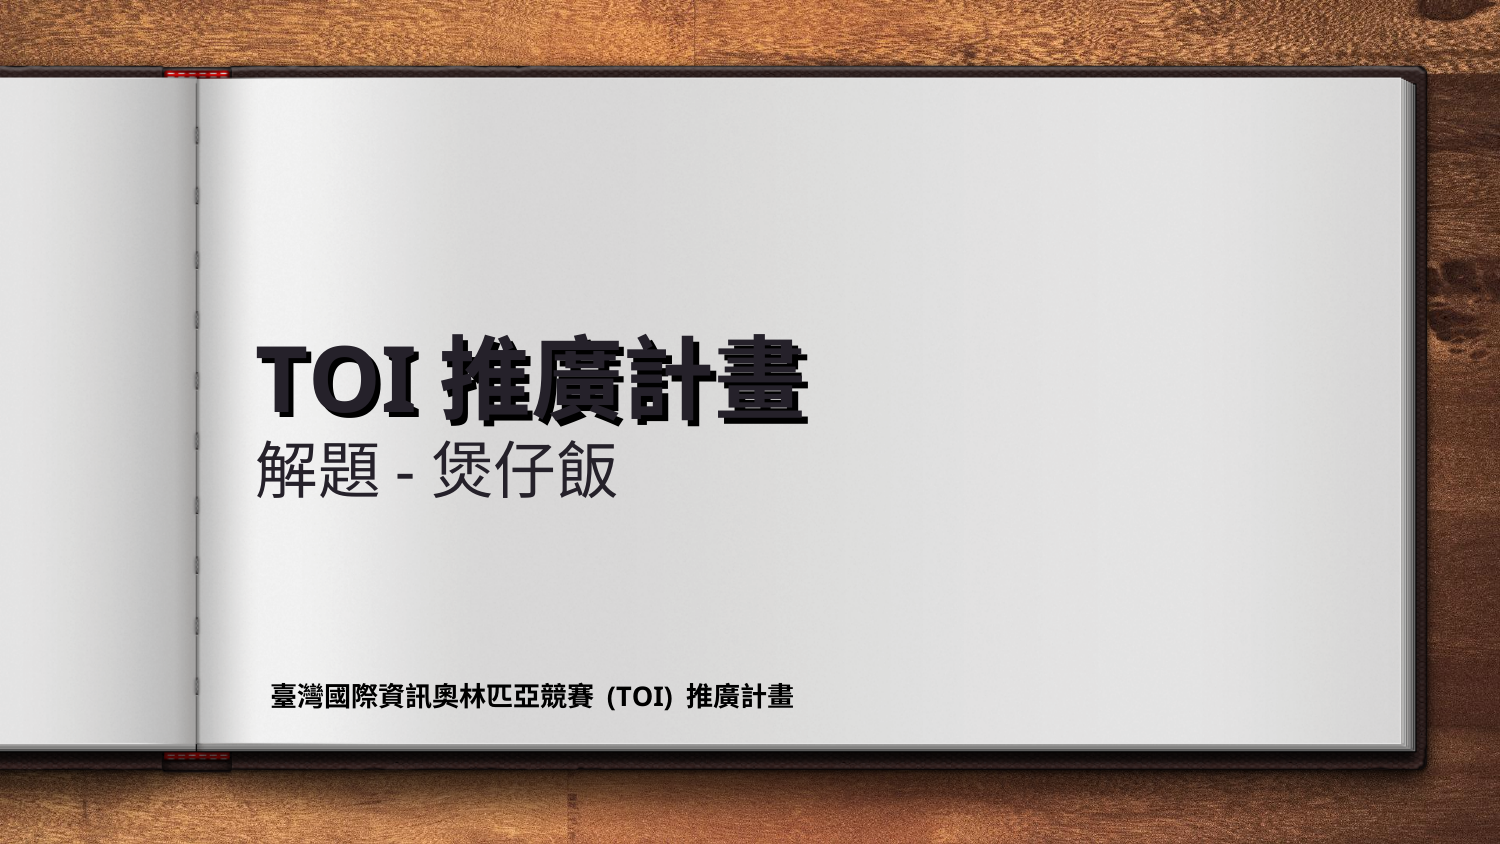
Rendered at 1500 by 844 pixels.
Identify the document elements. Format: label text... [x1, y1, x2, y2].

title TOI推廣計畫 解題-煲仔飯 [240, 262, 894, 565]
